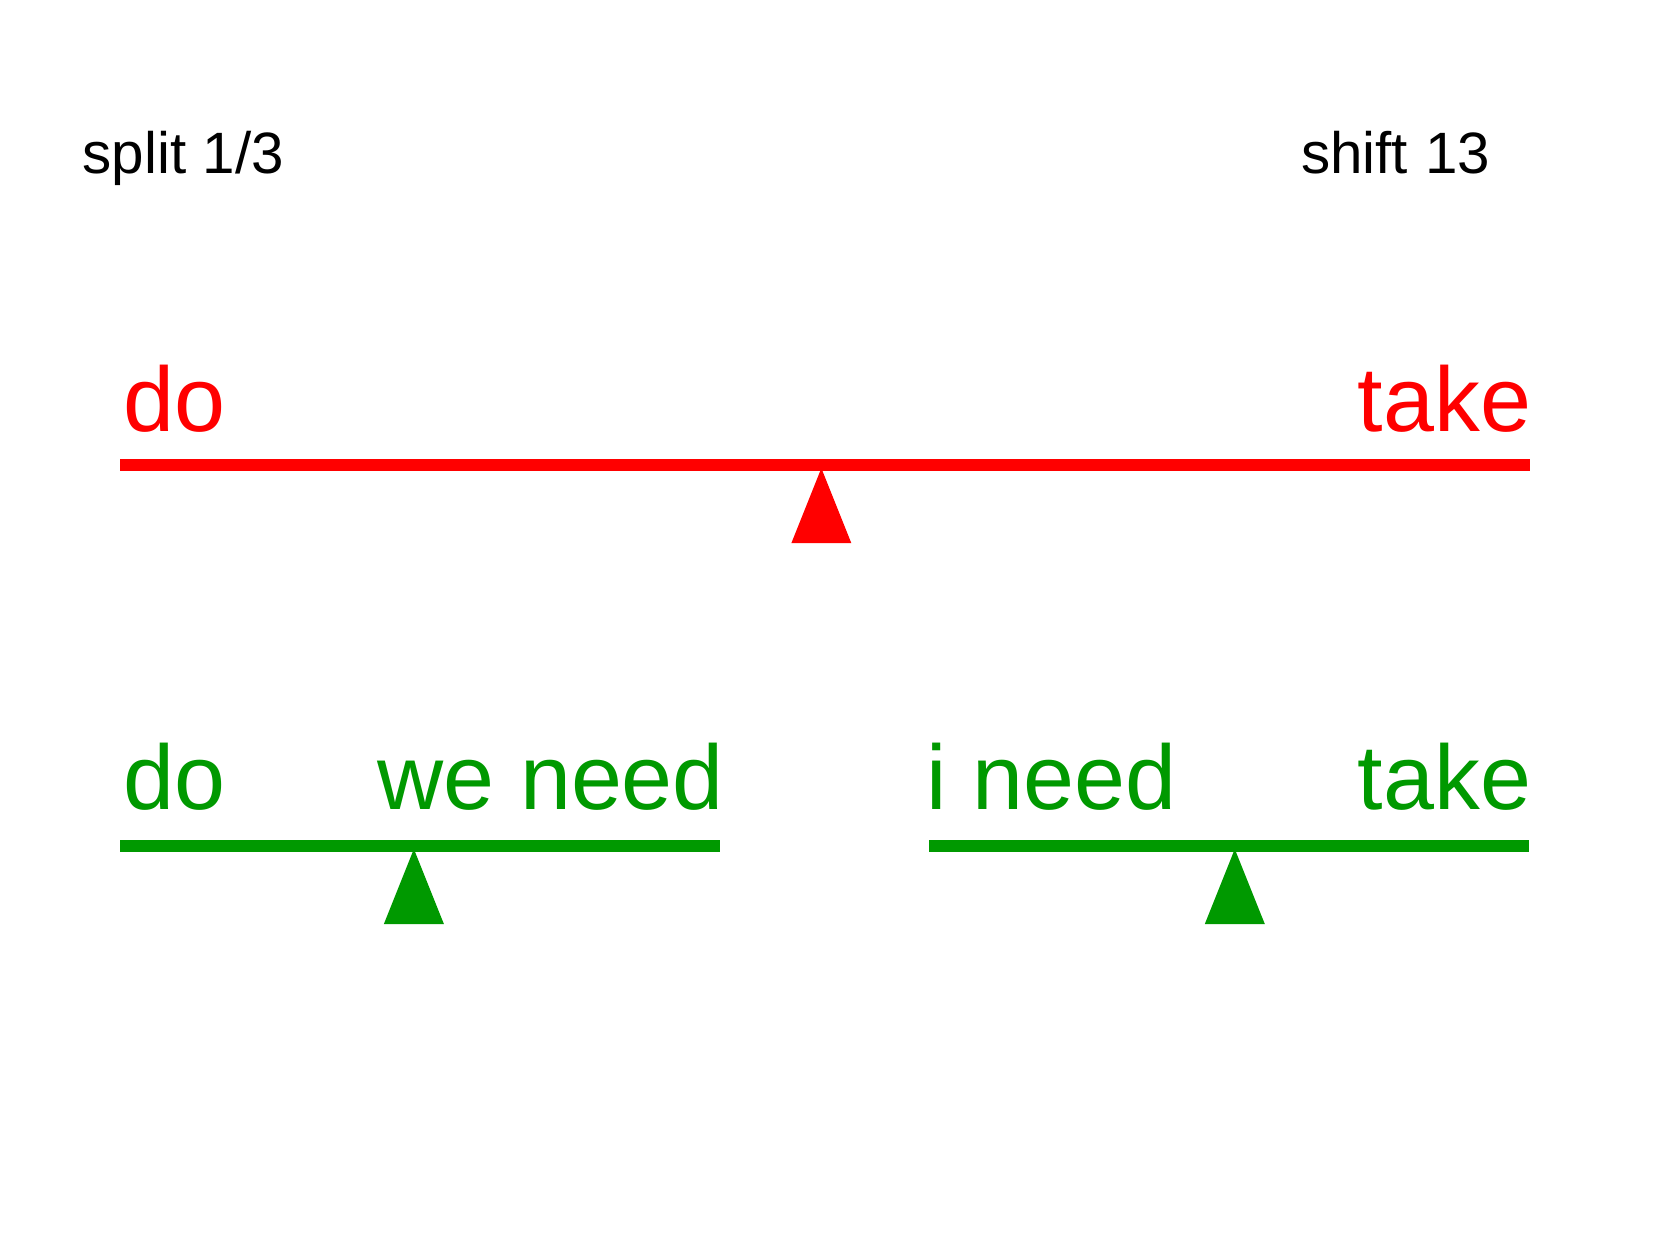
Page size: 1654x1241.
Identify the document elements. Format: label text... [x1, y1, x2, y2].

title split 1/3 [82, 49, 767, 257]
text_box do [108, 718, 241, 837]
text_box [791, 468, 852, 544]
title shift [767, 49, 1409, 257]
text_box do [108, 340, 241, 459]
text_box [383, 848, 444, 925]
title 13 [1425, 49, 1572, 257]
text_box take [1342, 718, 1547, 837]
text_box i need [911, 718, 1192, 837]
text_box we need [362, 718, 740, 837]
text_box take [1342, 340, 1547, 459]
text_box [1204, 849, 1265, 925]
